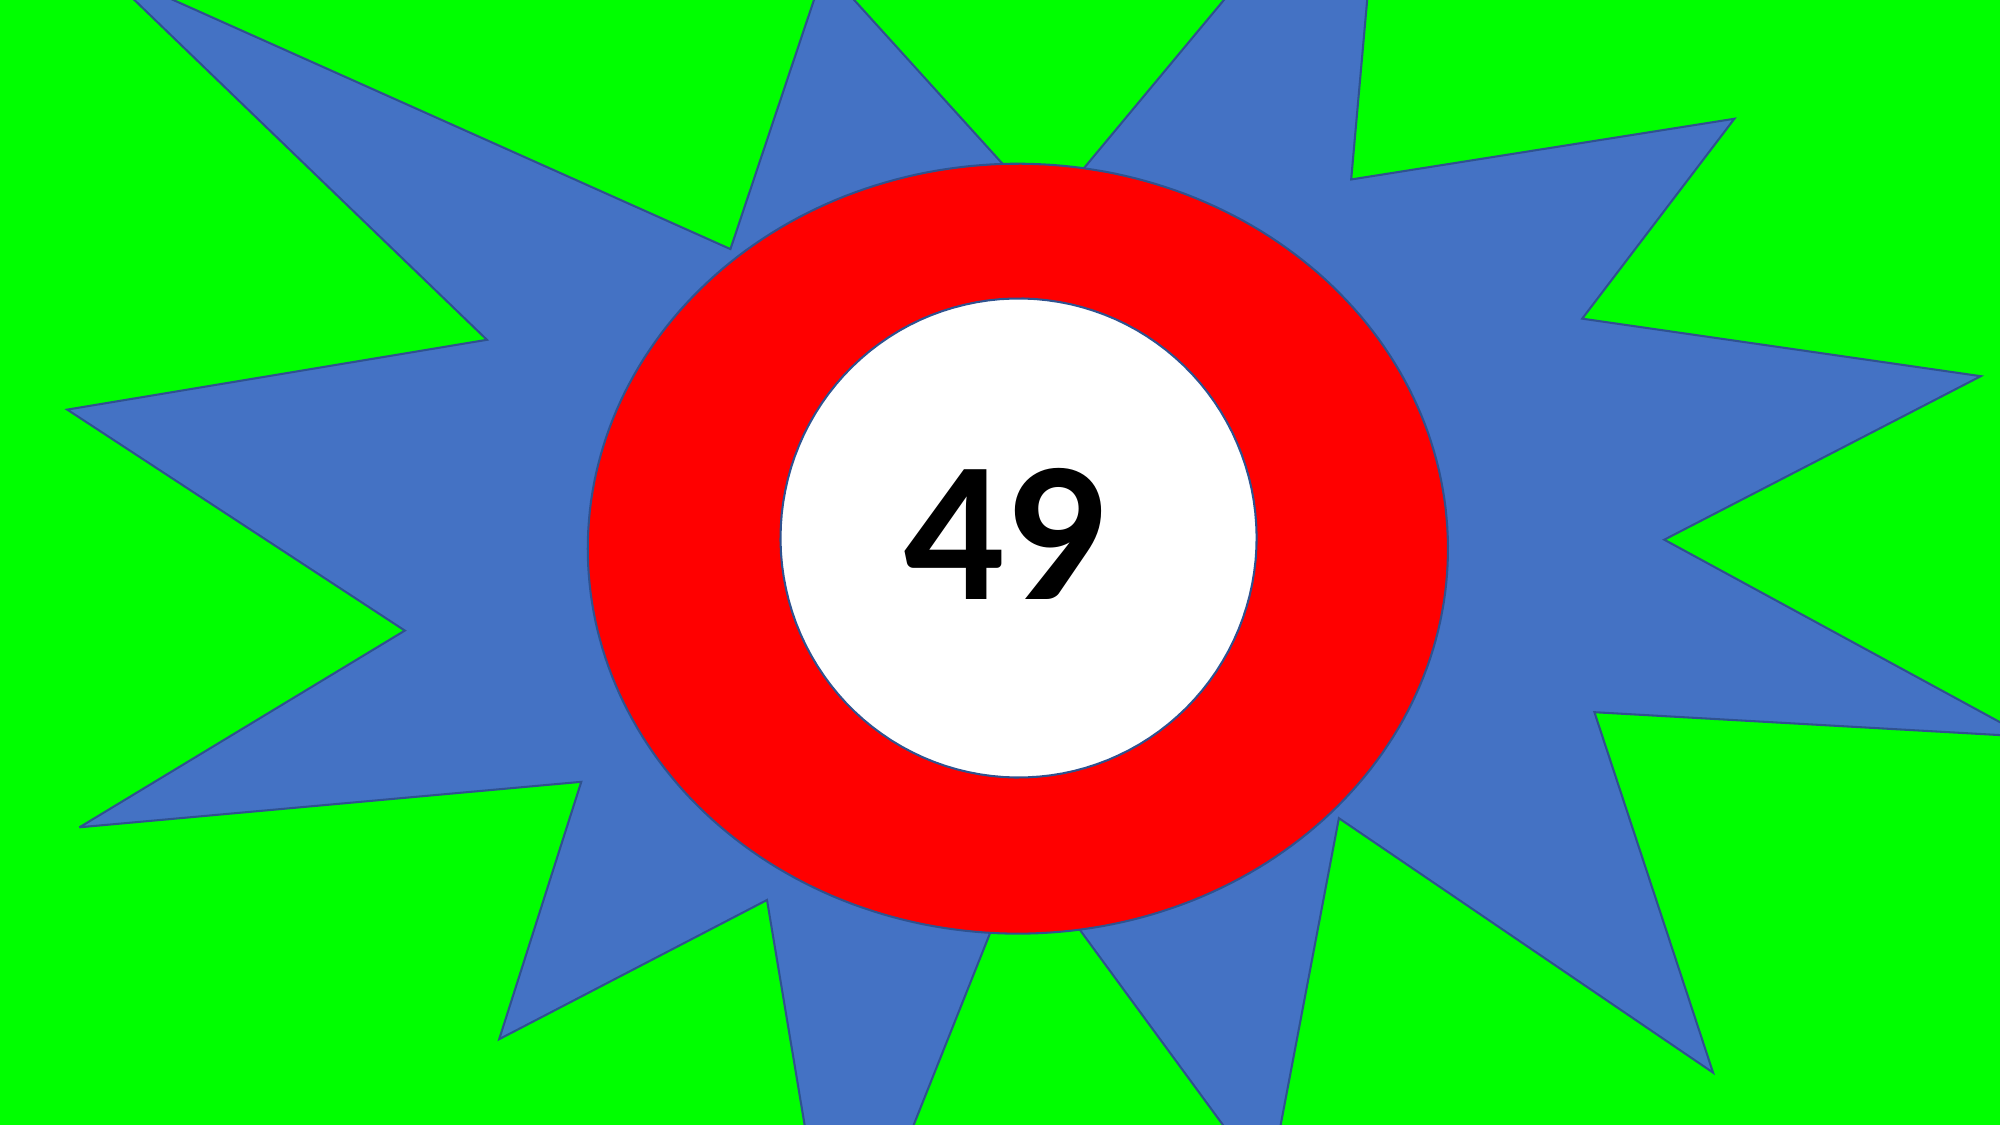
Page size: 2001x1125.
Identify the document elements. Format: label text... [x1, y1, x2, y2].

text_box [67, 0, 2000, 1125]
text_box 49 [888, 391, 1206, 650]
